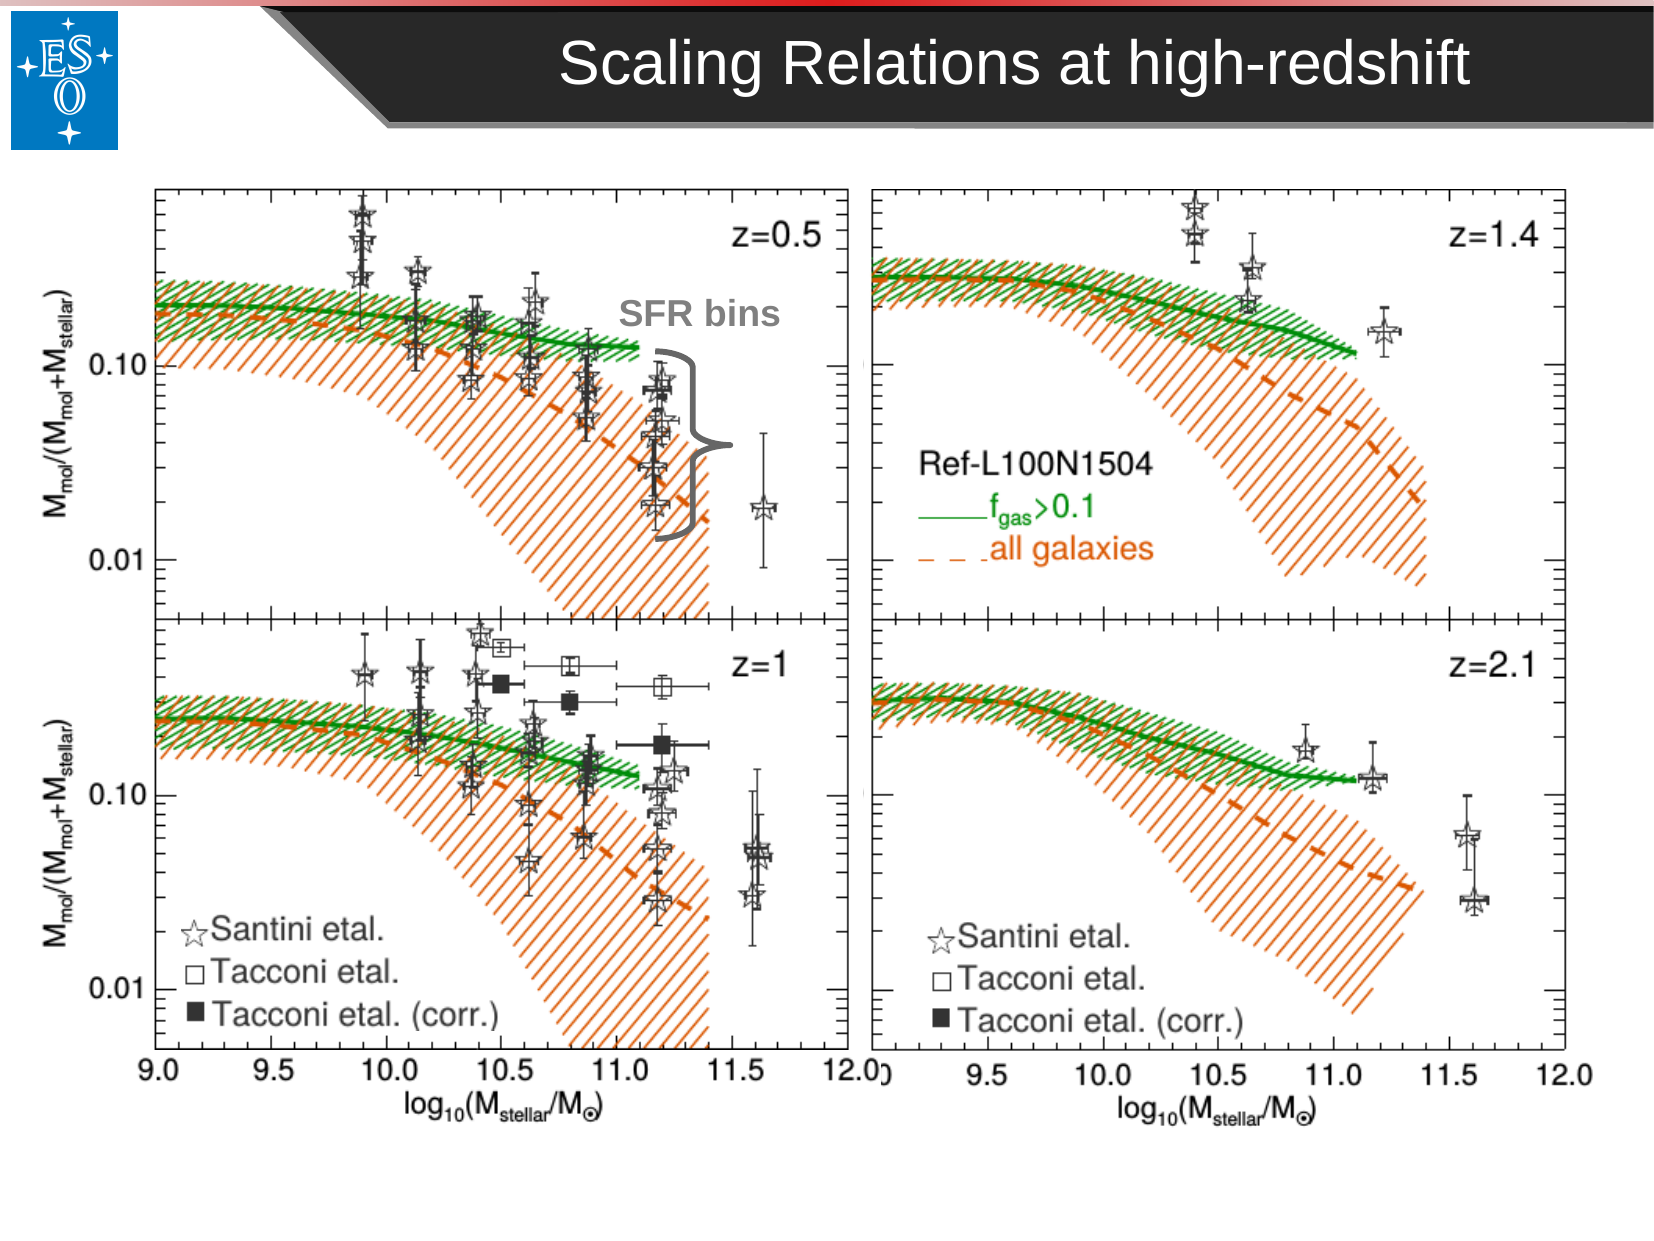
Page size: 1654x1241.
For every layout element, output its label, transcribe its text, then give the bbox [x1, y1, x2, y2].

title Scaling Relations at high-redshift [397, 19, 1635, 106]
picture [33, 175, 1607, 1151]
picture [11, 11, 118, 151]
text_box SFR bins [603, 286, 829, 346]
